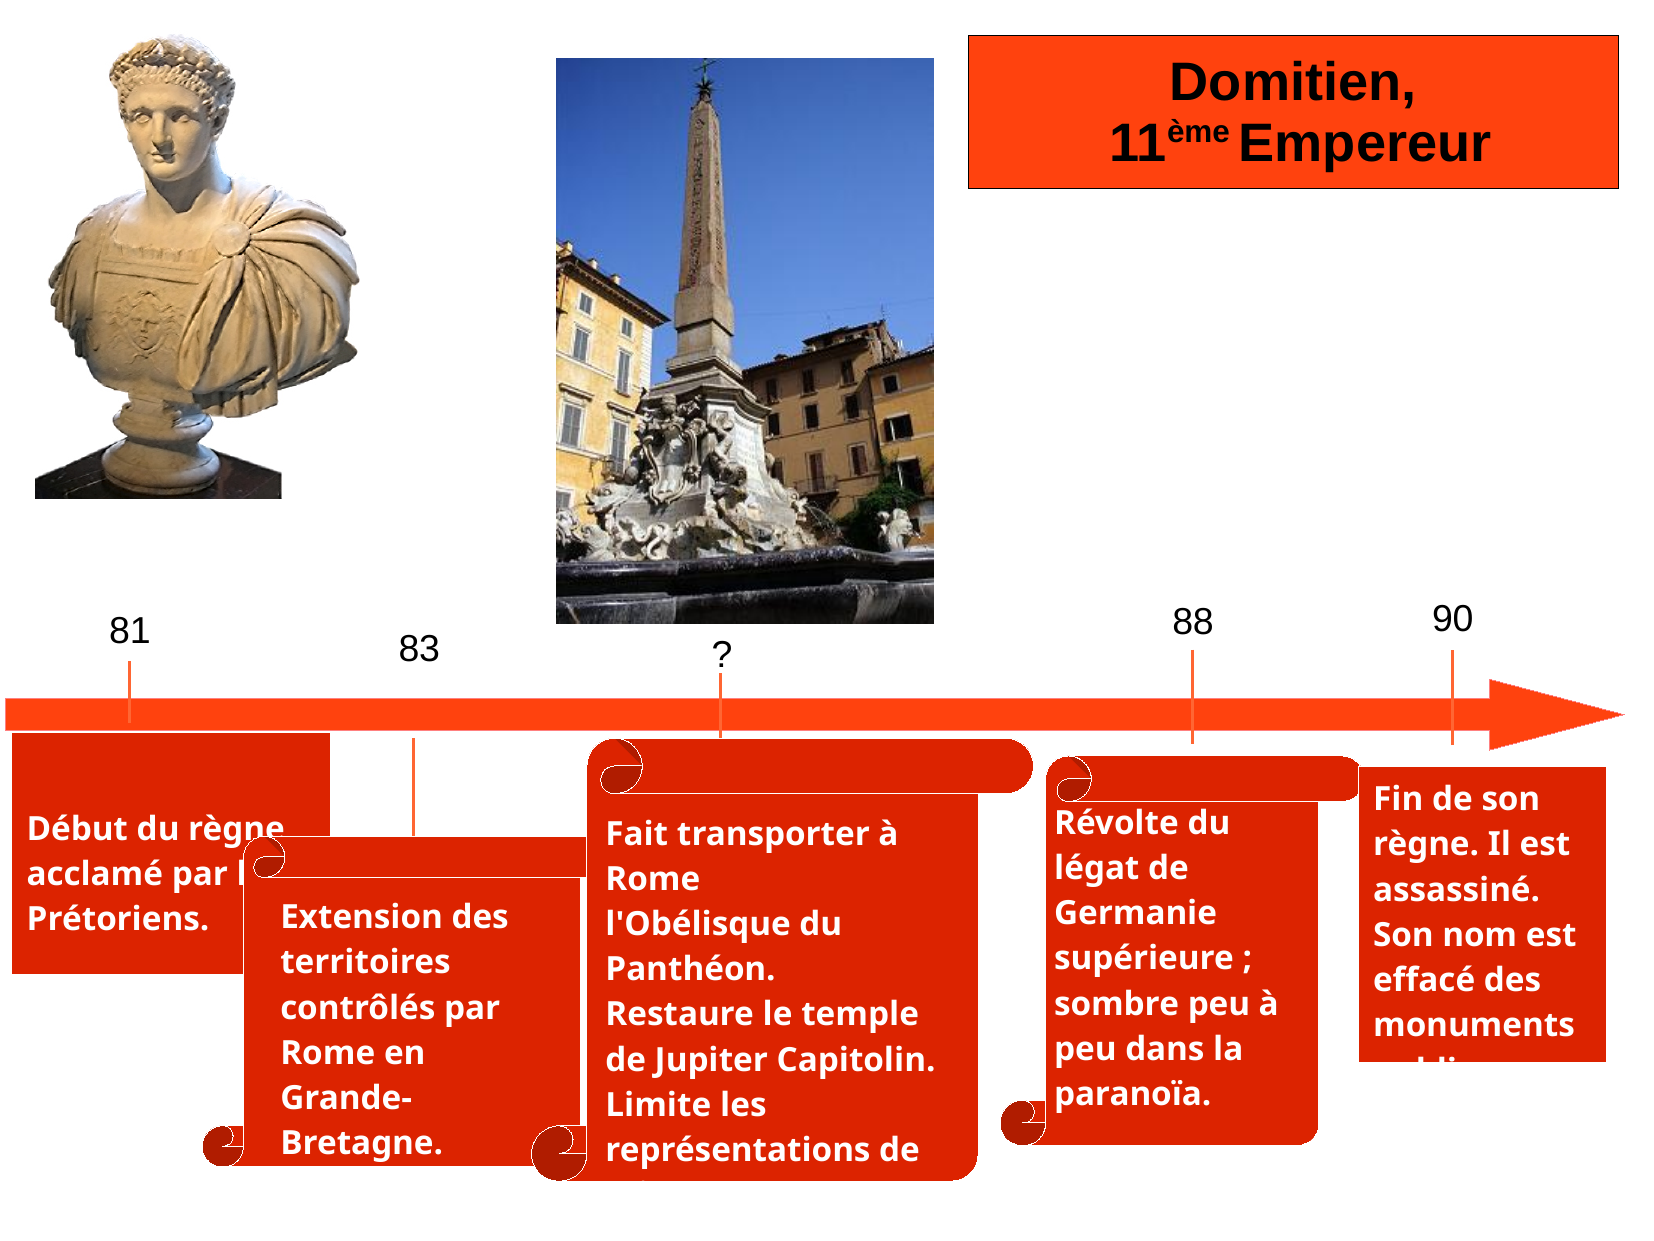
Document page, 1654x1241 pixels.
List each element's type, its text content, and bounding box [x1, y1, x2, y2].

text_box Début du règne, acclamé par les Prétoriens. [11, 797, 355, 928]
text_box 90 [1417, 590, 1512, 648]
text_box [1194, 698, 1451, 731]
text_box [5, 698, 719, 731]
text_box [11, 732, 331, 797]
text_box [722, 698, 1191, 731]
text_box [1454, 679, 1625, 751]
text_box Fait transporter à Rome l'Obélisque du Panthéon. Restaure le temple de Jupiter Capitolin. Limite les représentations de mimes. [590, 802, 969, 1164]
text_box 88 [1157, 592, 1241, 650]
text_box ? [696, 625, 792, 683]
text_box Domitien, 11ème Empereur [968, 35, 1619, 189]
picture [556, 58, 934, 624]
text_box Fin de son règne. Il est assassiné. Son nom est effacé des monuments publics. [1358, 767, 1605, 1053]
text_box 81 [94, 602, 178, 660]
text_box [1045, 755, 1607, 1063]
text_box [11, 738, 1034, 1182]
text_box Révolte du légat de Germanie supérieure ; sombre peu à peu dans la paranoïa. [1039, 791, 1323, 1076]
picture [35, 23, 367, 499]
text_box 83 [383, 620, 467, 683]
text_box Extension des territoires contrôlés par Rome en Grande-Bretagne. [265, 885, 562, 1132]
text_box [1000, 1076, 1319, 1146]
